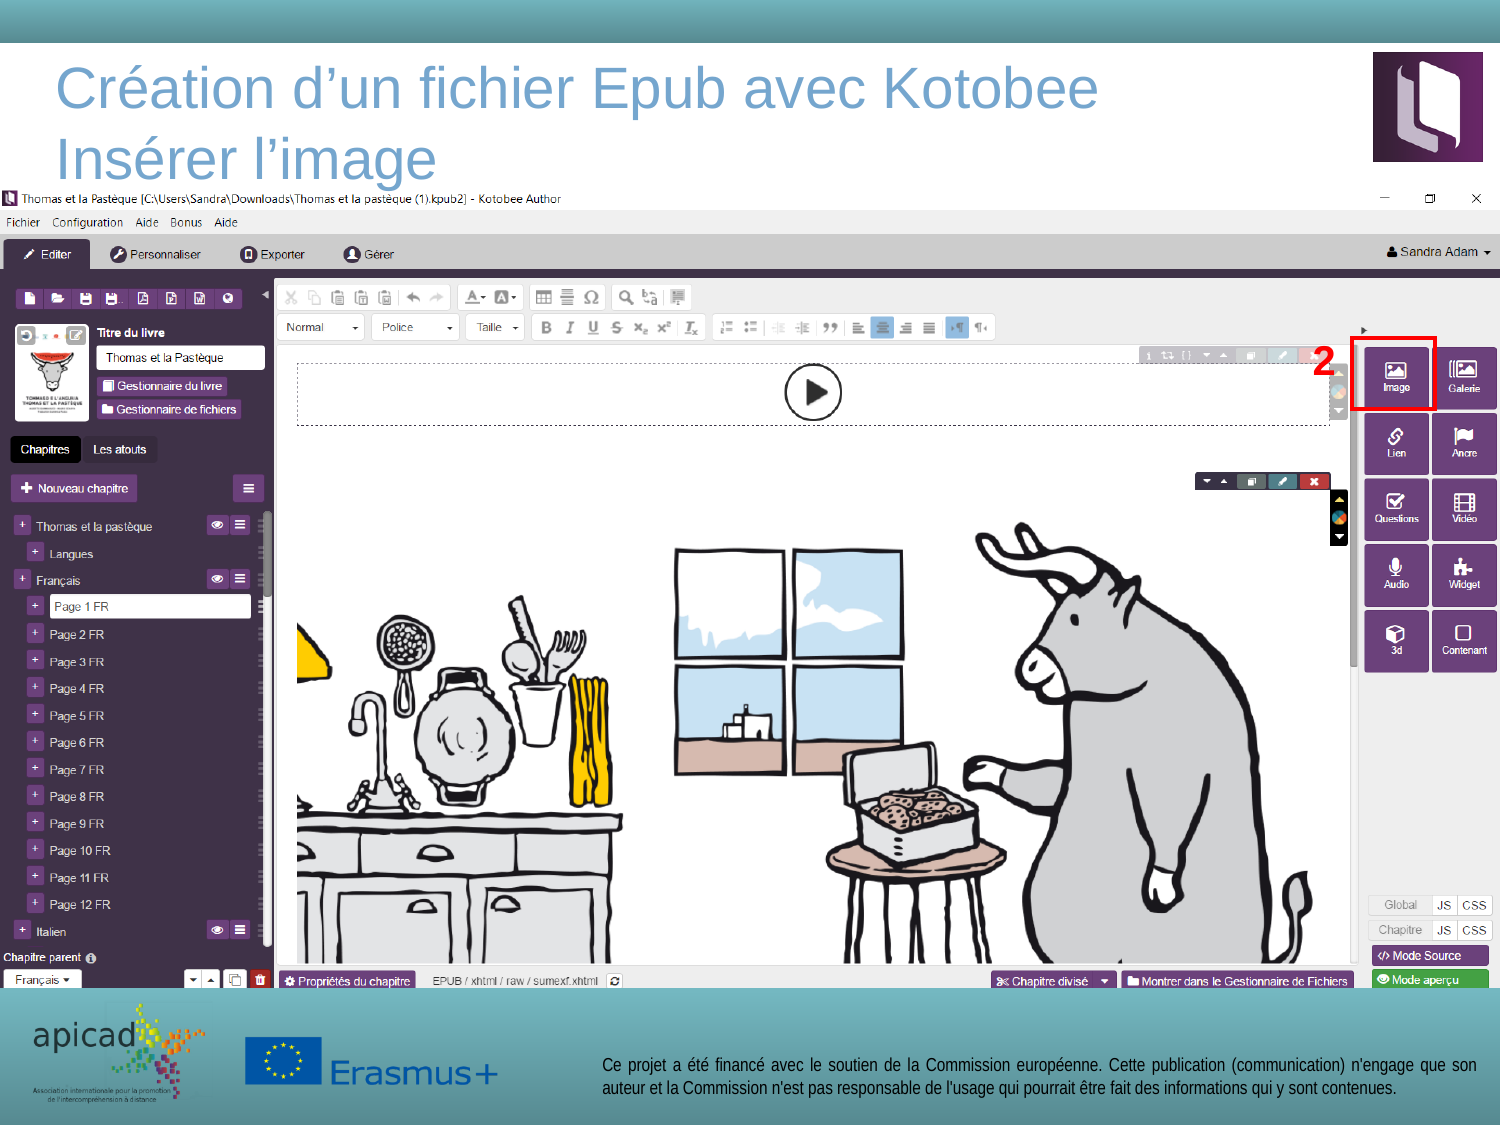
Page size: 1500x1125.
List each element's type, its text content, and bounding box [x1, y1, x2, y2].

text_box [0, 0, 1500, 43]
text_box [0, 988, 1500, 1125]
picture [230, 1023, 512, 1098]
text_box Insérer l’image [41, 113, 1353, 200]
picture [1373, 52, 1483, 162]
picture [29, 999, 213, 1108]
picture [0, 187, 1500, 988]
text_box 2 [1297, 326, 1358, 392]
text_box Création d’un fichier Epub avec Kotobee [41, 42, 1353, 113]
text_box Ce projet a été financé avec le soutien de la Commission européenne. Cette publication (communication) n'engage que son auteur et la Commission n'est pas responsable de l'usage qui pourrait être fait des informations qui y sont contenues. [596, 1046, 1483, 1105]
